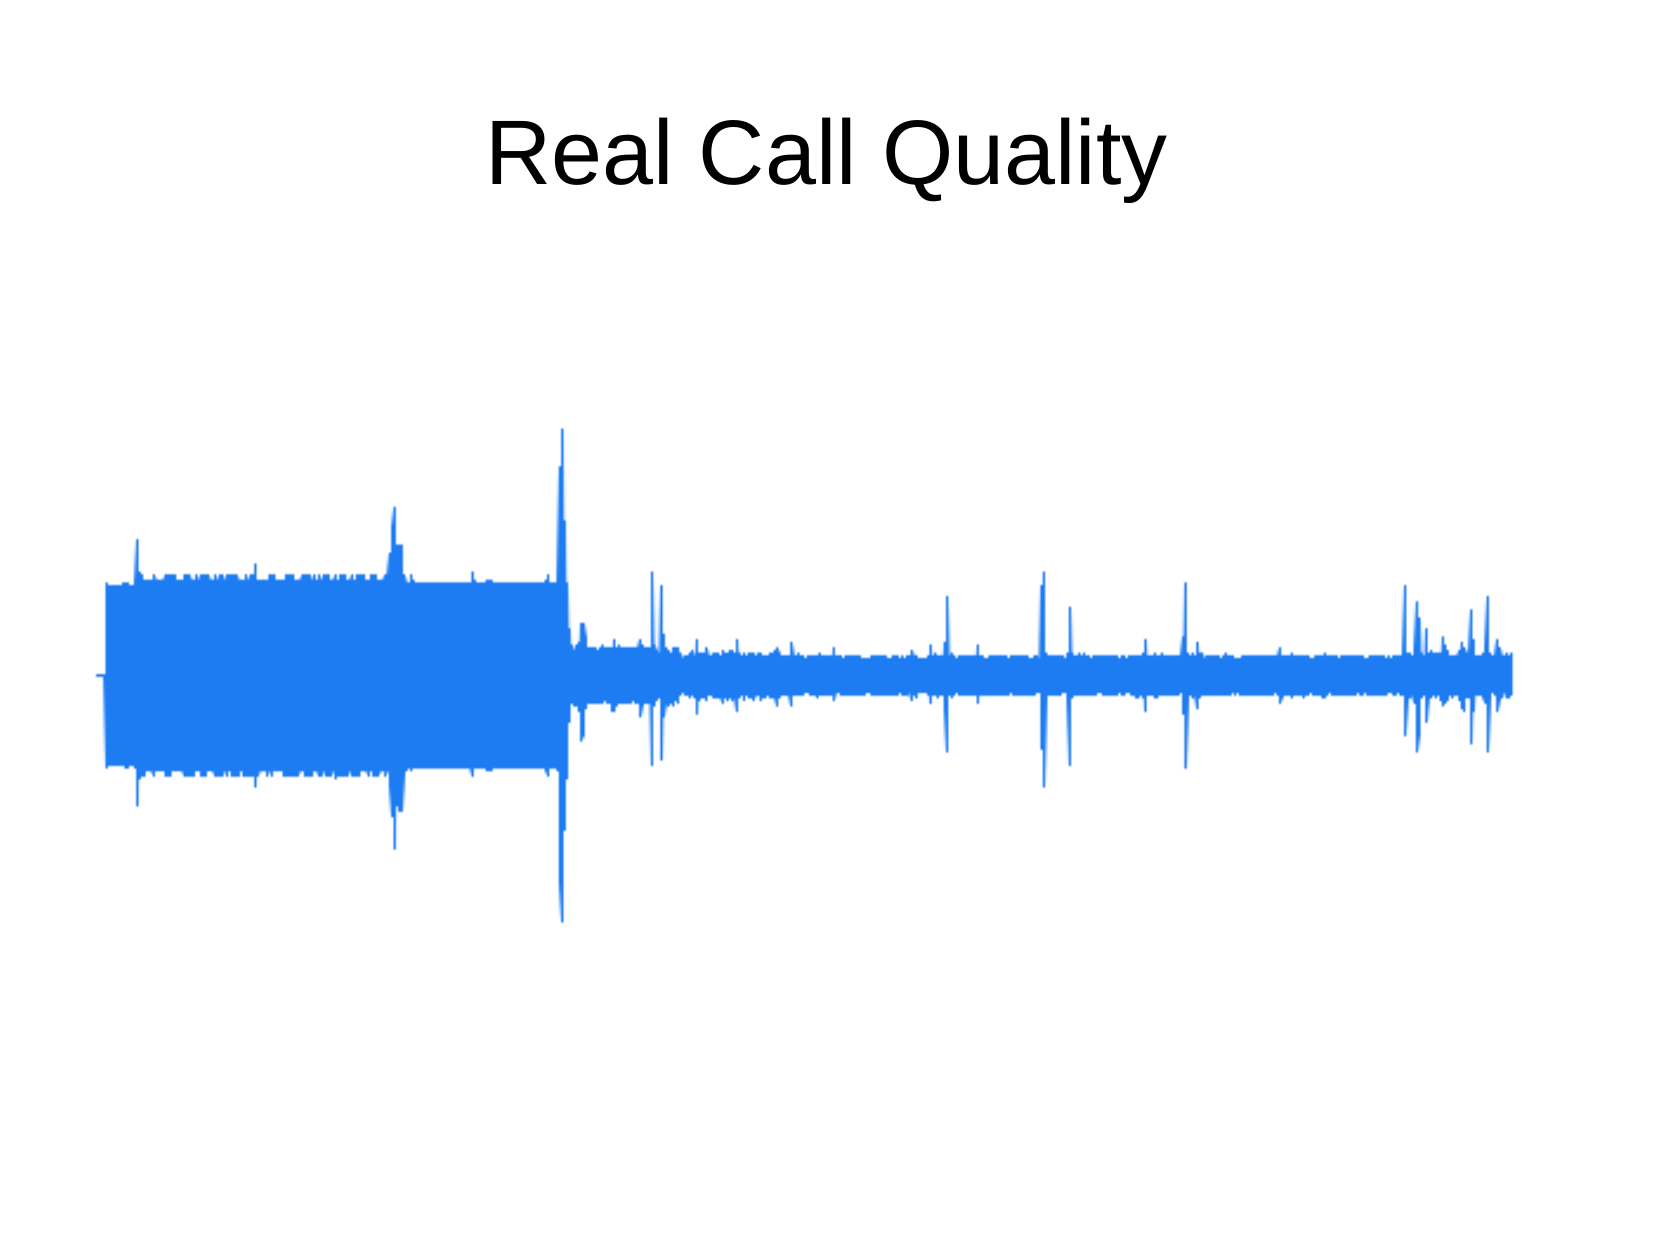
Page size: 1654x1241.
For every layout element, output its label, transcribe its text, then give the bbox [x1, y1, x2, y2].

picture [92, 262, 1518, 1088]
title Real Call Quality [82, 49, 1571, 257]
